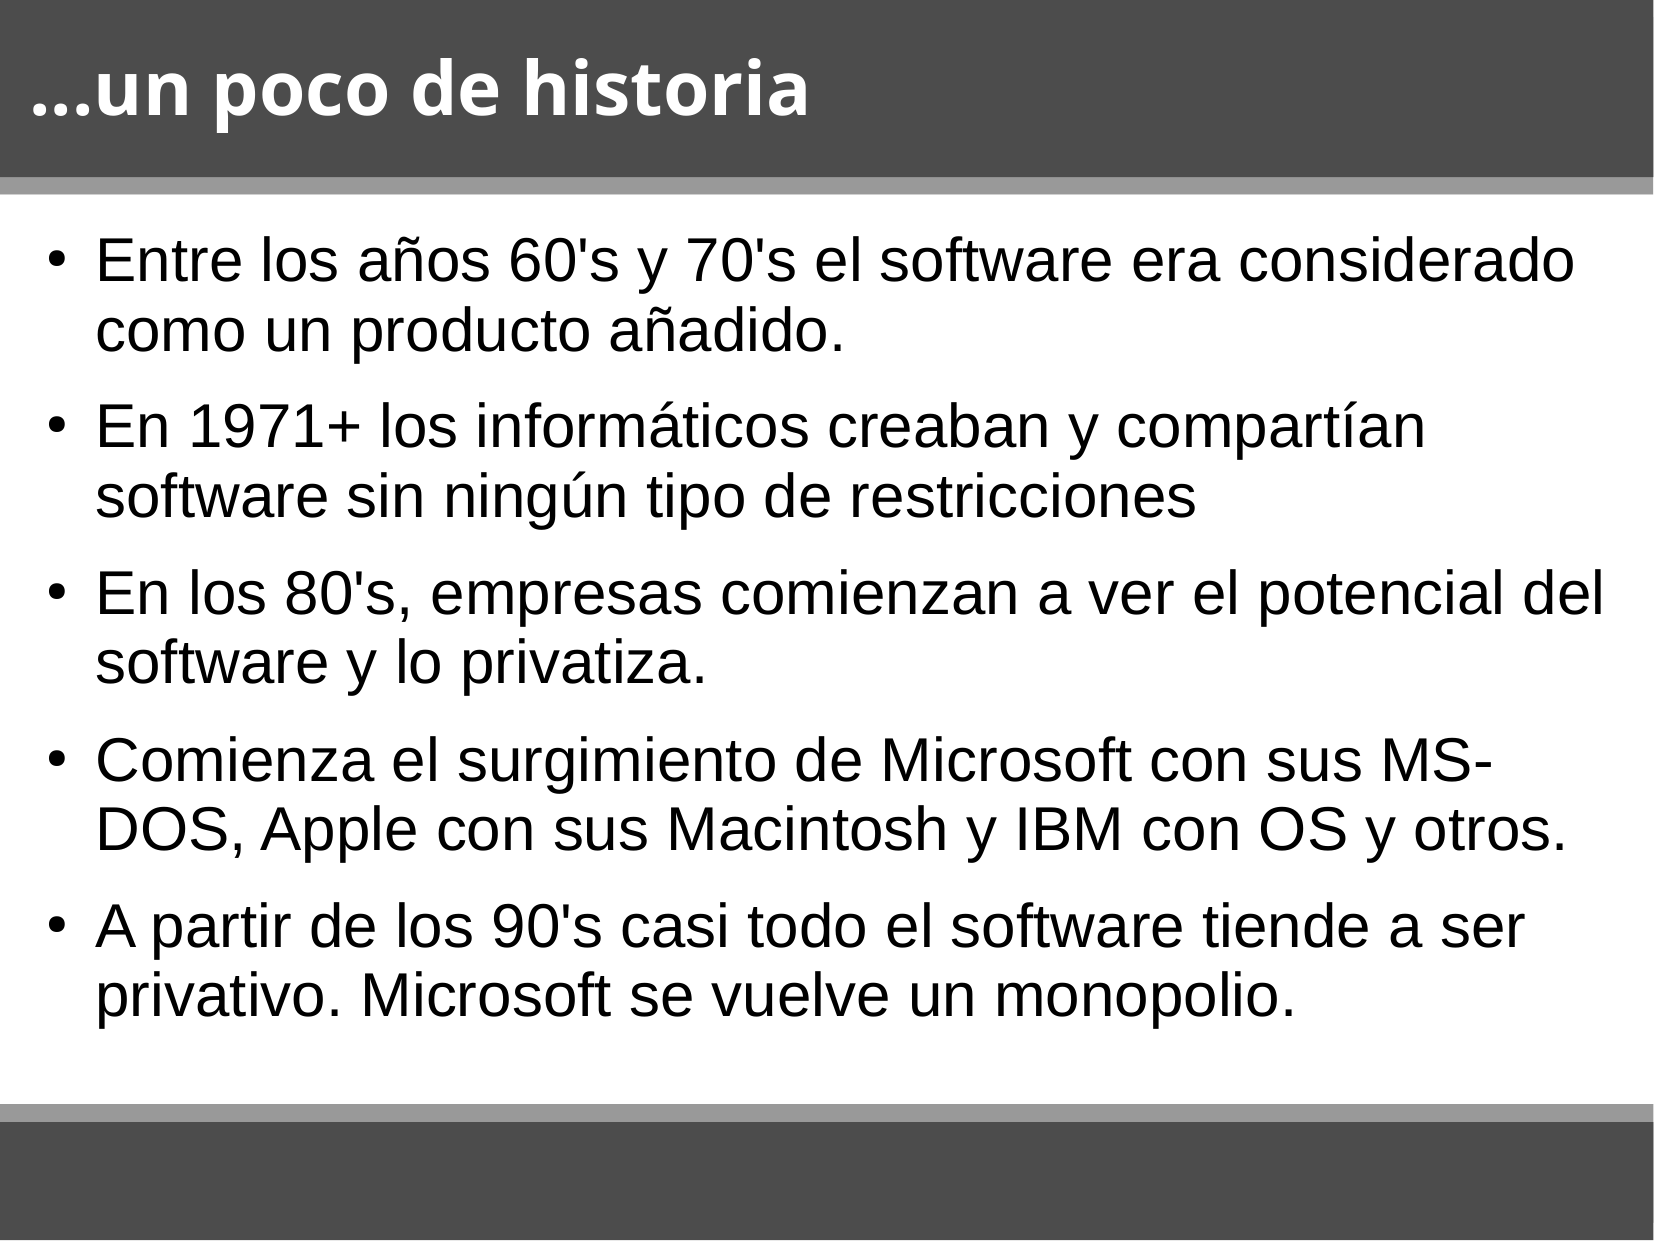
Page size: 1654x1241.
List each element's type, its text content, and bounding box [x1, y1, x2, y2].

list Entre los años 60's y 70's el software era considerado como un producto añadido. En 1971+ los informáticos creaban y compartían software sin ningún tipo de restricciones En los 80's, empresas comienzan a ver el potencial del software y lo privatiza. Comienza el surgimiento de Microsoft con sus MS-DOS, Apple con sus Macintosh y IBM con OS y otros. A partir de los 90's casi todo el software tiende a ser privativo. Microsoft se vuelve un monopolio. [29, 225, 1625, 1044]
title ...un poco de historia [29, 15, 1654, 158]
